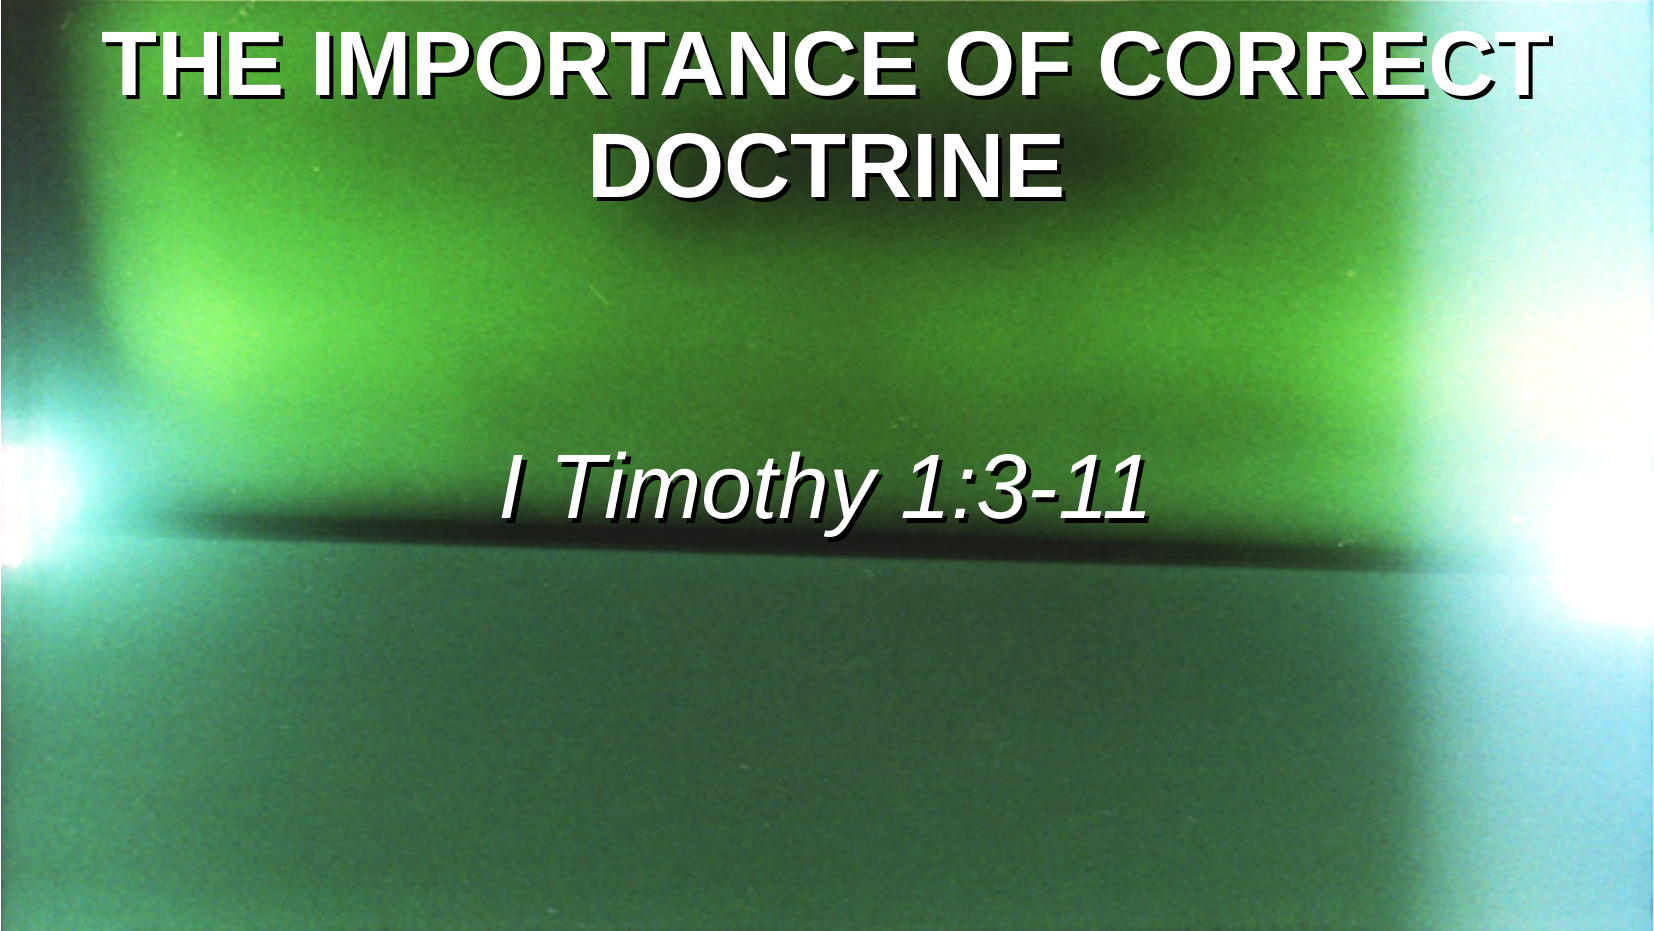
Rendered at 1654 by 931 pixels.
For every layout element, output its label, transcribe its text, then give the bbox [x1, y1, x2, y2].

picture [1, 0, 1654, 931]
title THE IMPORTANCE OF CORRECT DOCTRINE [82, 12, 1571, 217]
subtitle I Timothy 1:3-11 [82, 217, 1571, 758]
